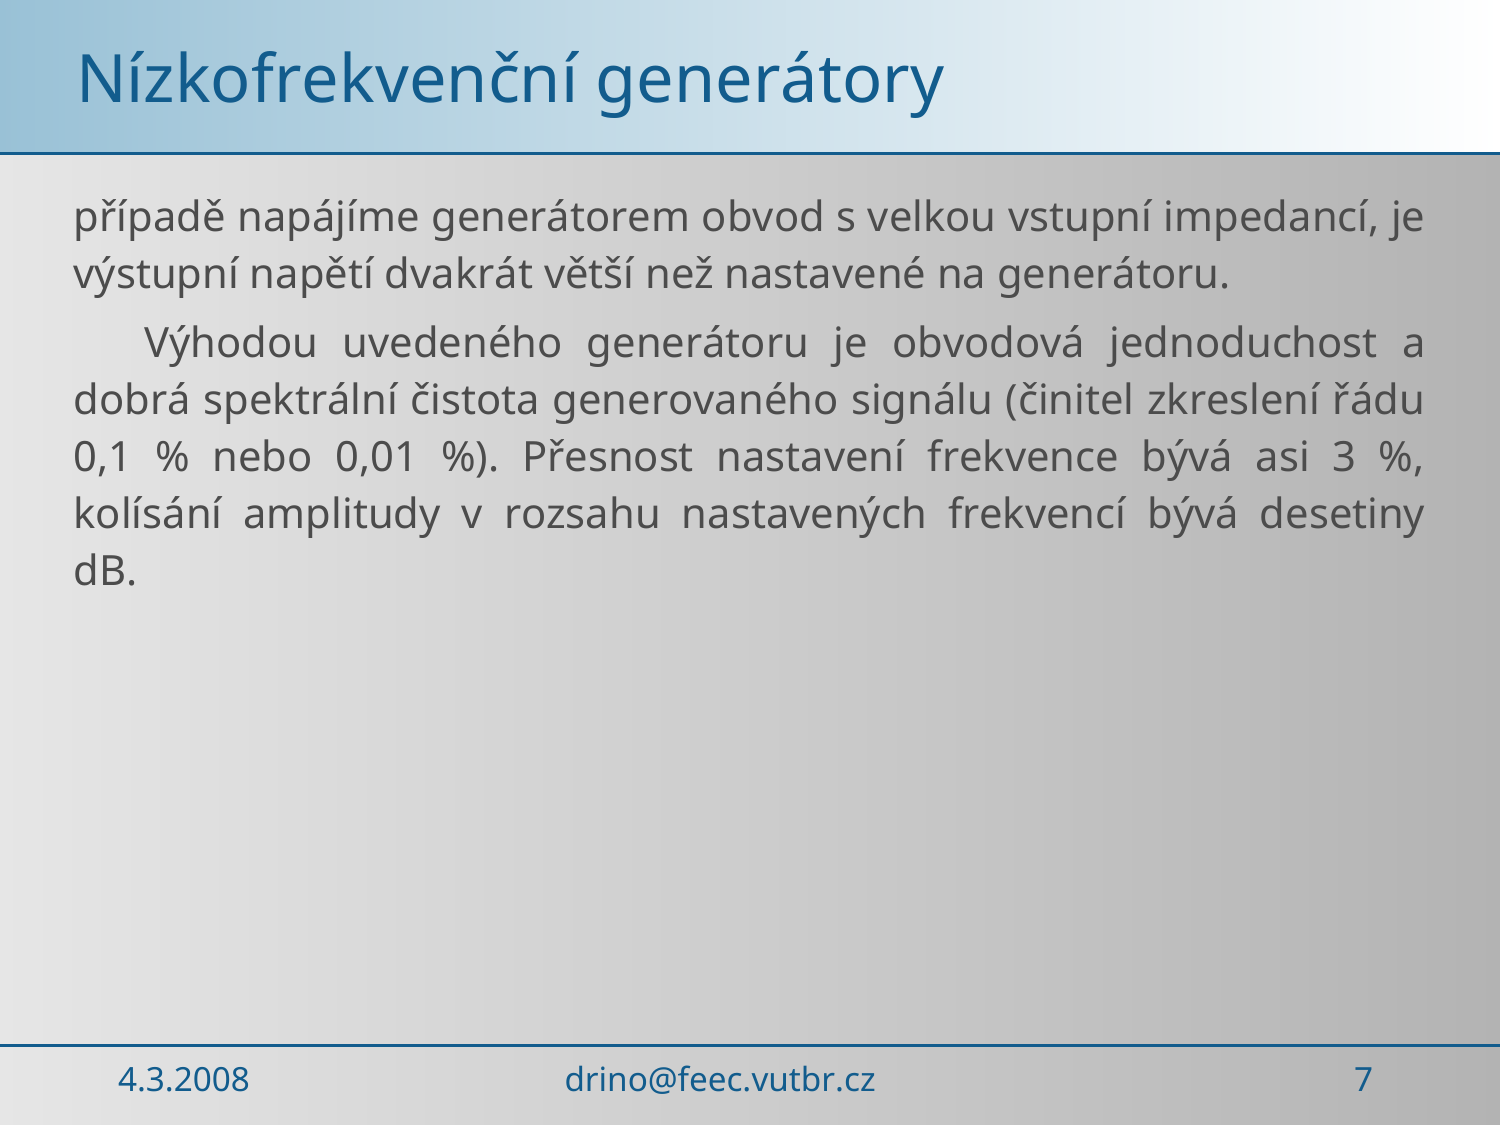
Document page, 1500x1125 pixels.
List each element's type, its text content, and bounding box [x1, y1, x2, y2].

text_box <číslo> [1075, 1049, 1388, 1125]
text_box 4.3.2008 [103, 1049, 432, 1125]
title Nízkofrekvenční generátory [0, 0, 1500, 152]
text_box případě napájíme generátorem obvod s velkou vstupní impedancí, je výstupní napětí dvakrát větší než nastavené na generátoru. Výhodou uvedeného generátoru je obvodová jednoduchost a dobrá spektrální čistota generovaného signálu (činitel zkreslení řádu 0,1 % nebo 0,01 %). Přesnost nastavení frekvence bývá asi 3 %, kolísání amplitudy v rozsahu nastavených frekvencí bývá desetiny dB. [59, 178, 1442, 606]
text_box drino@feec.vutbr.cz [454, 1049, 987, 1125]
